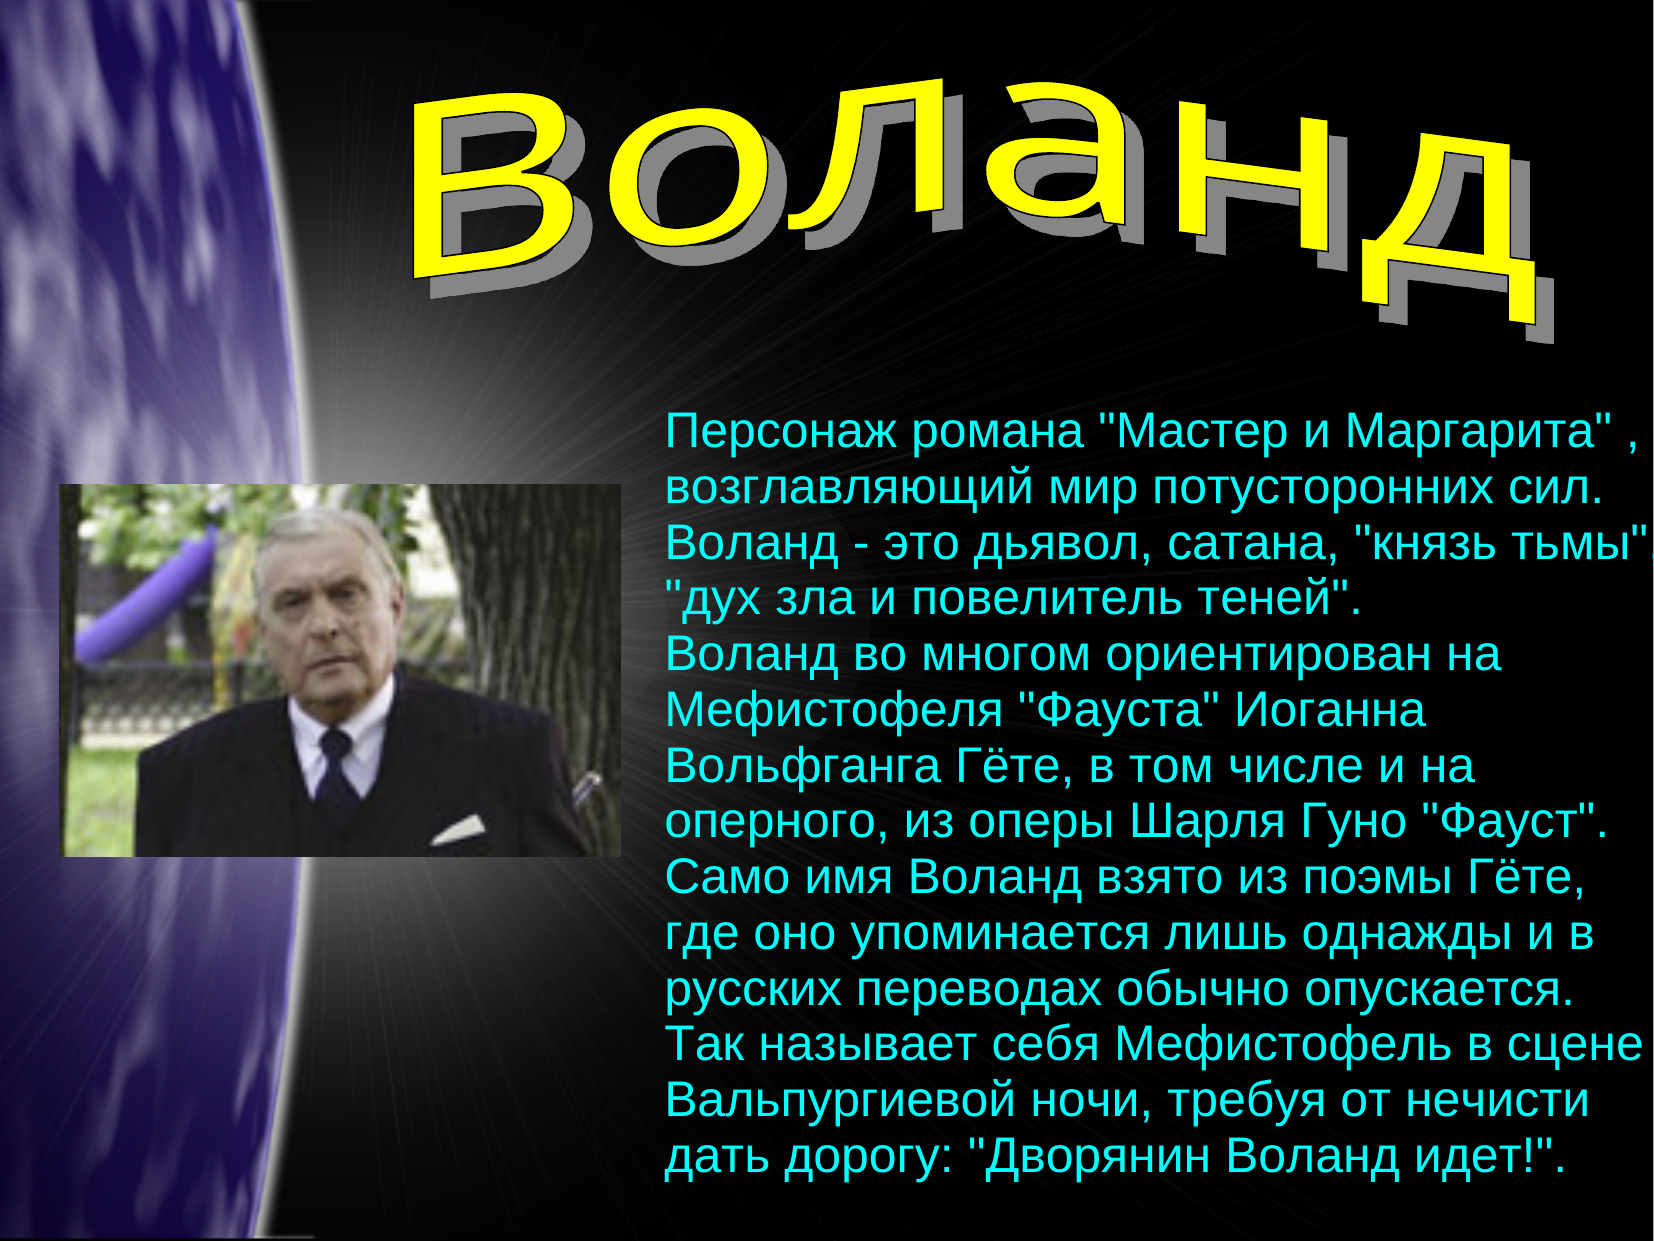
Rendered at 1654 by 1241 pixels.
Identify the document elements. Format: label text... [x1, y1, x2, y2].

text_box Воланд [985, 81, 1125, 225]
text_box Воланд [1361, 131, 1536, 325]
text_box Персонаж романа "Мастер и Маргарита" , возглавляющий мир потусторонних сил. Воланд - это дьявол, сатана, "князь тьмы", "дух зла и повелитель теней". Воланд во многом ориентирован на Мефистофеля "Фауста" Иоганна Вольфганга Гёте, в том числе и на оперного, из оперы Шарля Гуно "Фауст". Само имя Воланд взято из поэмы Гёте, где оно упоминается лишь однажды и в русских переводах обычно опускается. Так называет себя Мефистофель в сцене Вальпургиевой ночи, требуя от нечисти дать дорогу: "Дворянин Воланд идет!". [649, 395, 1654, 1241]
picture [0, 0, 1654, 1241]
text_box Воланд [413, 92, 574, 280]
text_box Воланд [1178, 100, 1329, 252]
text_box Воланд [608, 107, 768, 247]
text_box Воланд [787, 77, 944, 231]
